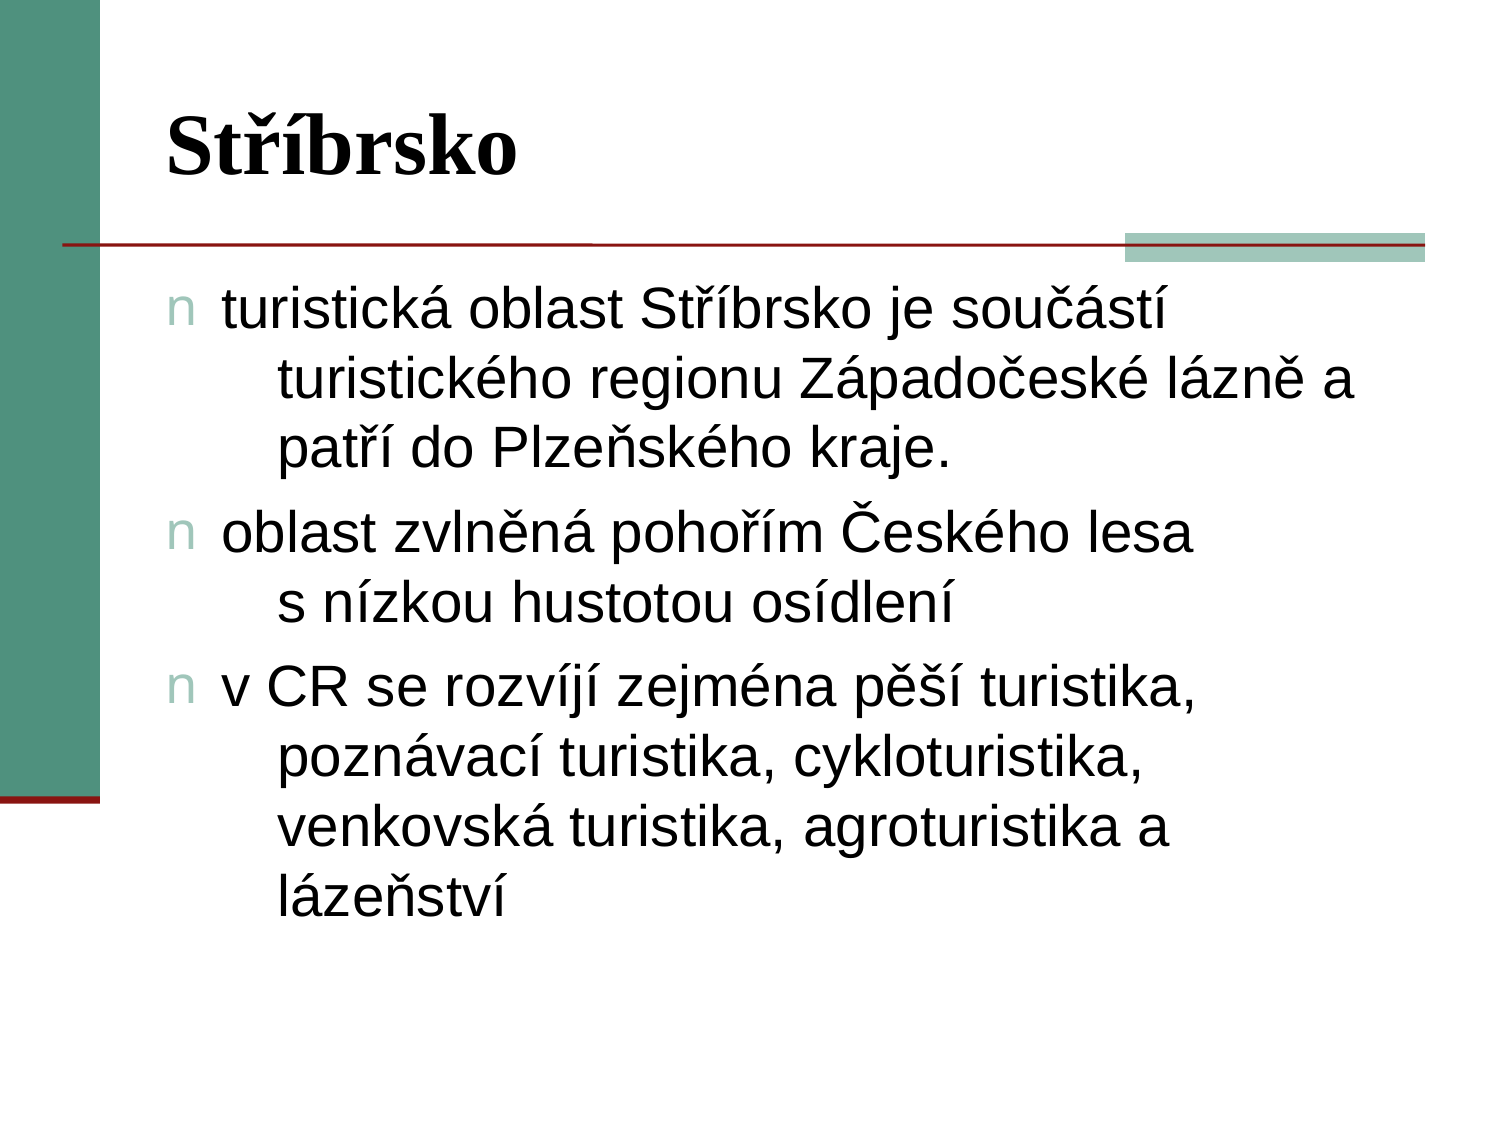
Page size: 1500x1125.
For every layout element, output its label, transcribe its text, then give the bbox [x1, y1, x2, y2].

list turistická oblast Stříbrsko je součástí turistického regionu Západočeské lázně a patří do Plzeňského kraje. oblast zvlněná pohořím Českého lesa s nízkou hustotou osídlení v CR se rozvíjí zejména pěší turistika, poznávací turistika, cykloturistika, venkovská turistika, agroturistika a lázeňství [150, 262, 1426, 1006]
title Stříbrsko [150, 45, 1426, 234]
